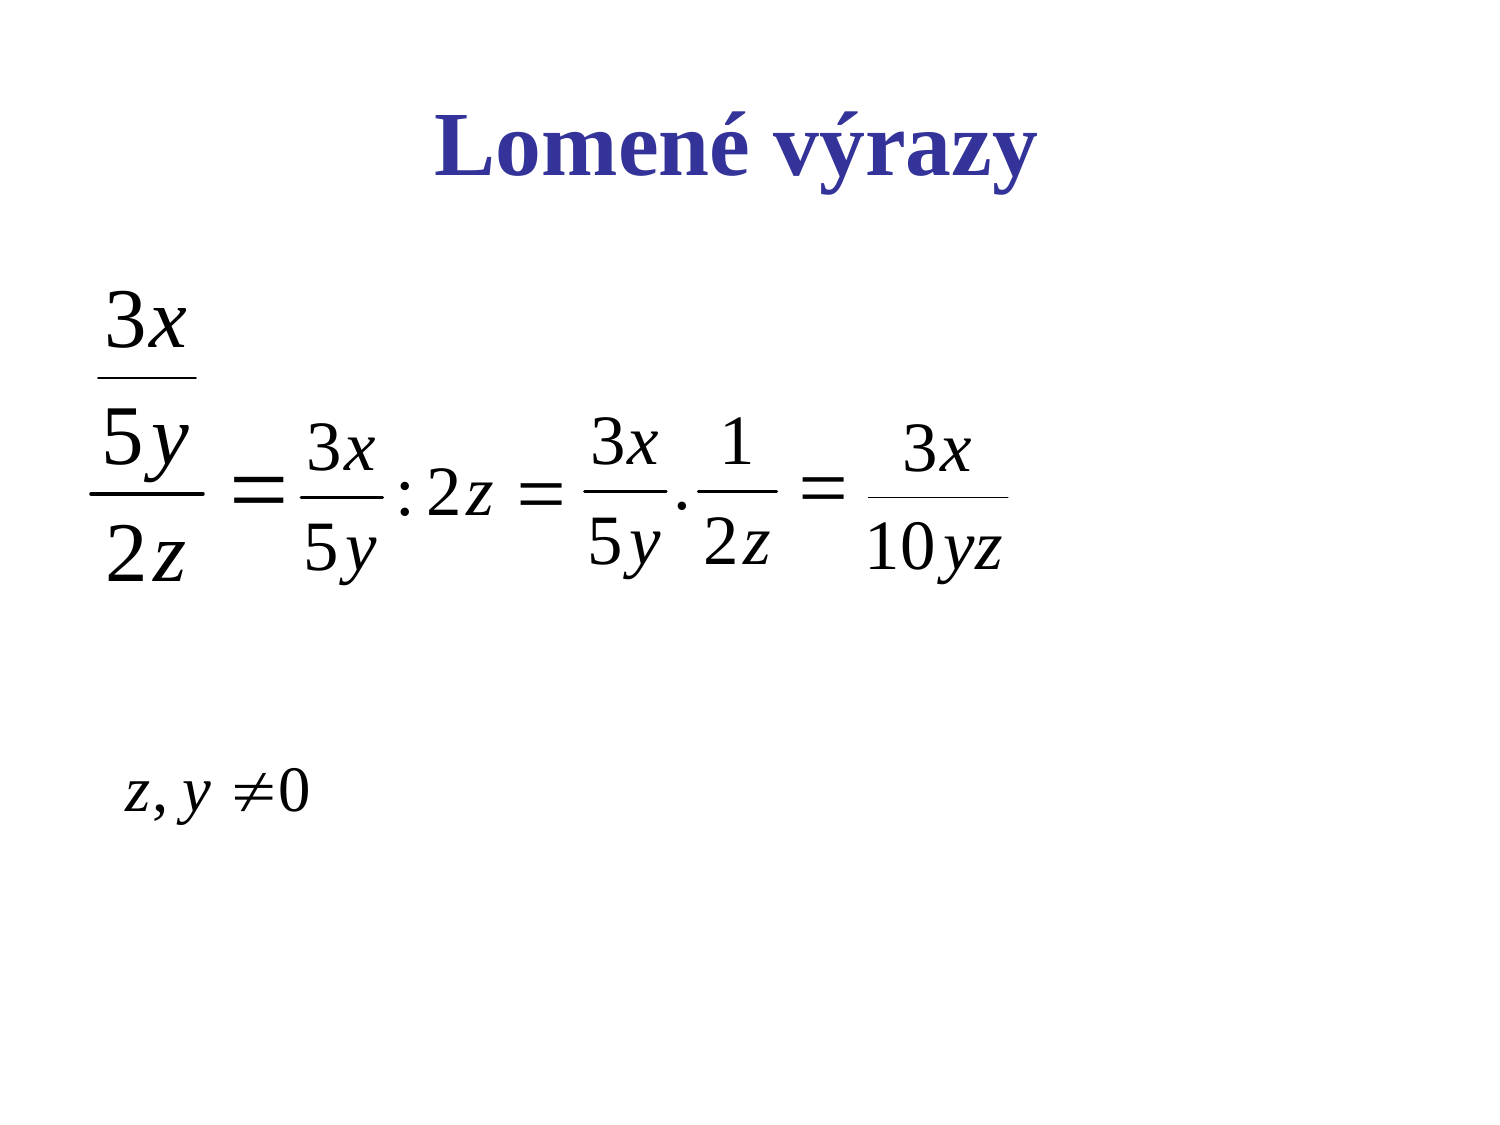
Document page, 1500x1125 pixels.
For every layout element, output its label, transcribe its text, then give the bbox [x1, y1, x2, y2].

chart [112, 751, 323, 838]
chart [856, 402, 1022, 598]
title Lomené výrazy [75, 45, 1426, 233]
chart [572, 397, 845, 593]
chart [76, 267, 567, 601]
